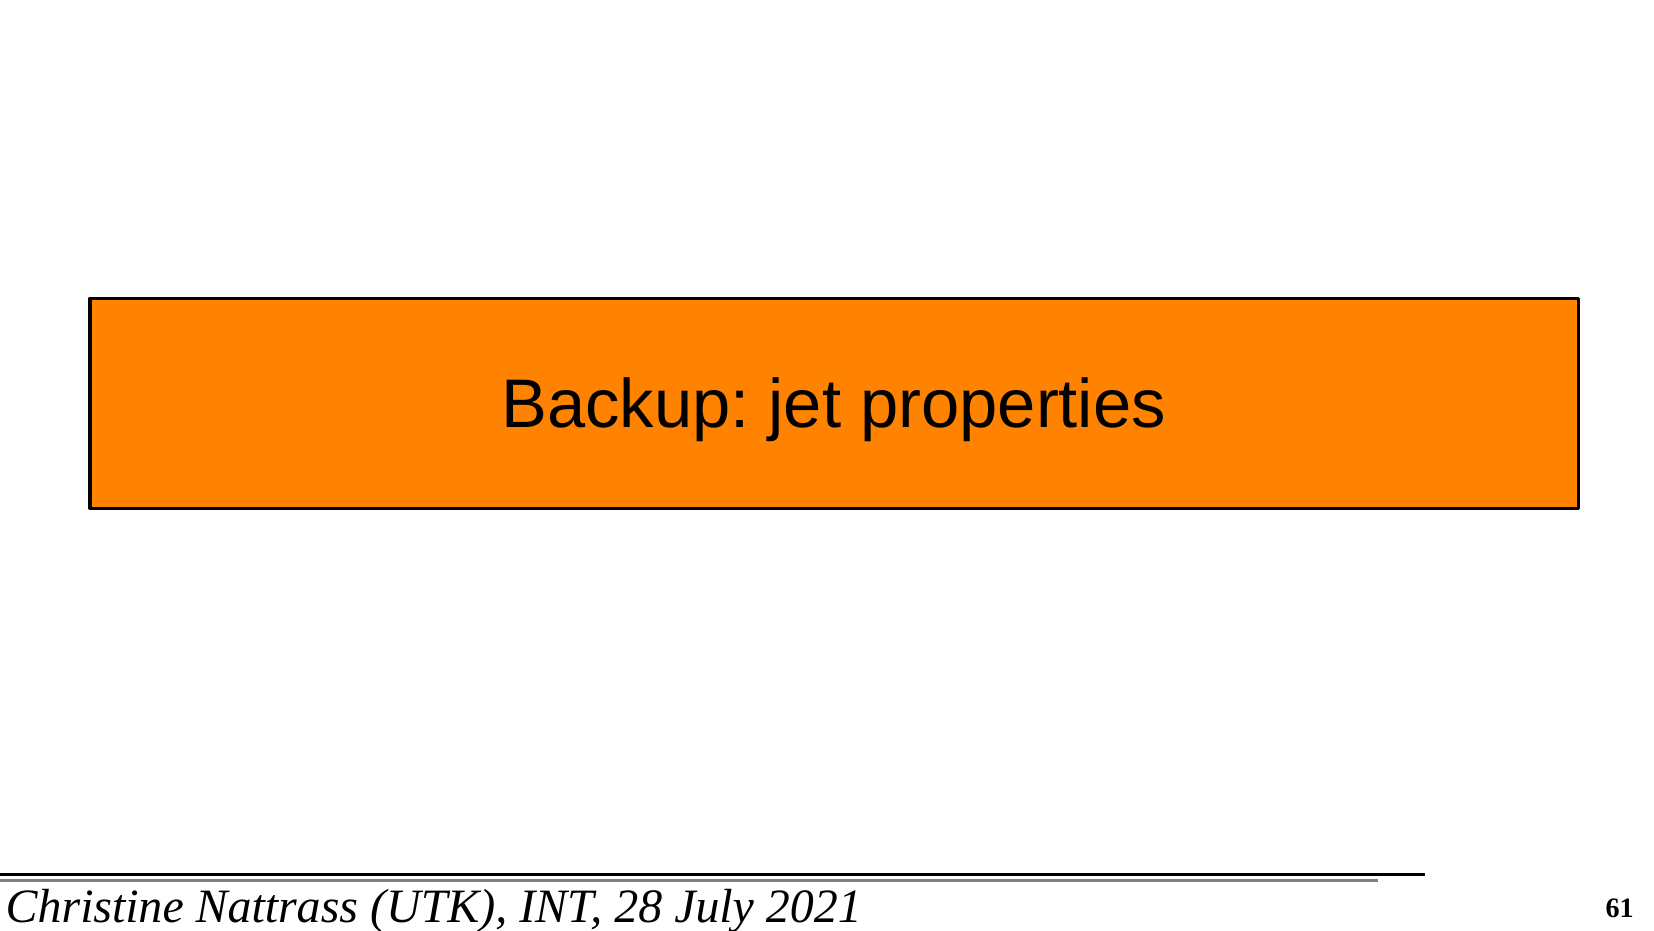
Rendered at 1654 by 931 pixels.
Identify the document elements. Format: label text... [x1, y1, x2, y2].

title Backup: jet properties [90, 298, 1579, 509]
